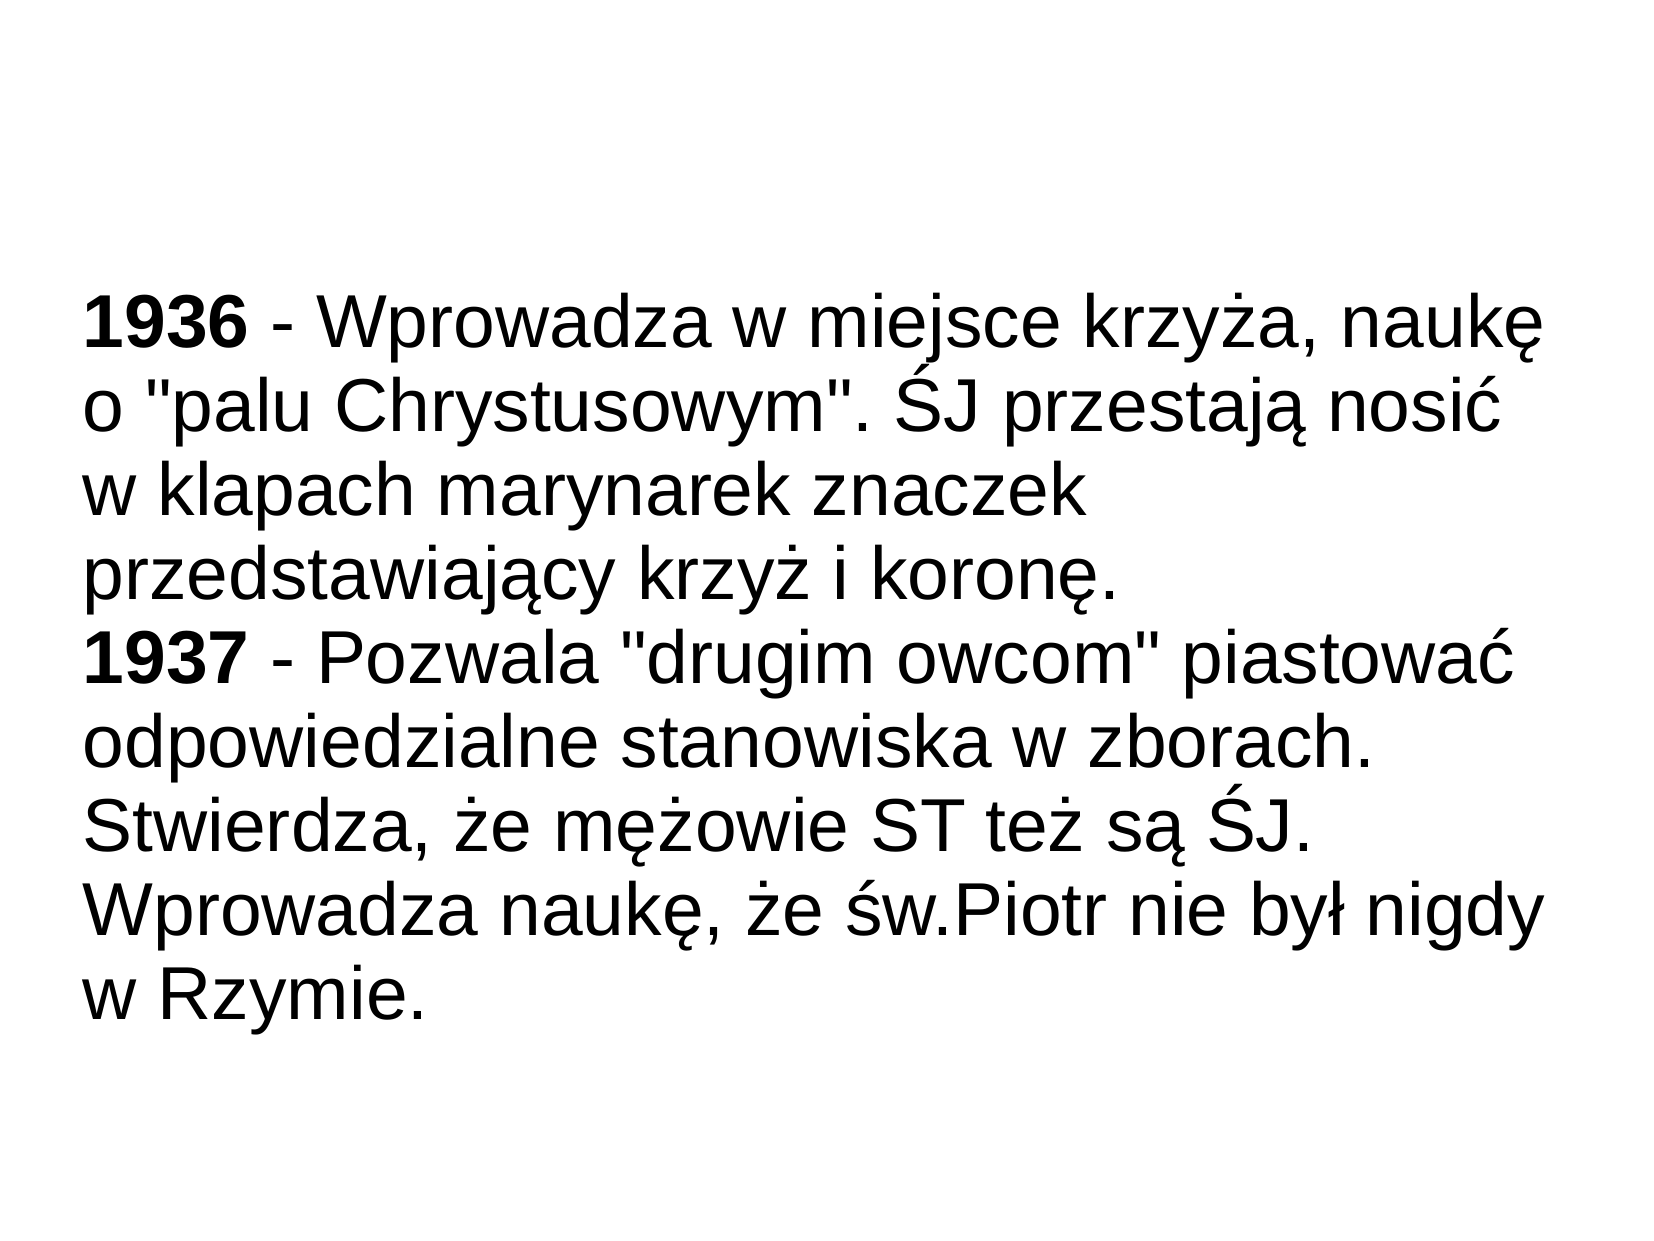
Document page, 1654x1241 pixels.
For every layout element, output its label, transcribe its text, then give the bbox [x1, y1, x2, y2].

subtitle 1936 - Wprowadza w miejsce krzyża, naukę o "palu Chrystusowym". ŚJ przestają nosić w klapach marynarek znaczek przedstawiający krzyż i koronę. 1937 - Pozwala "drugim owcom" piastować odpowiedzialne stanowiska w zborach. Stwierdza, że mężowie ST też są ŚJ. Wprowadza naukę, że św.Piotr nie był nigdy w Rzymie. [82, 279, 1571, 1120]
